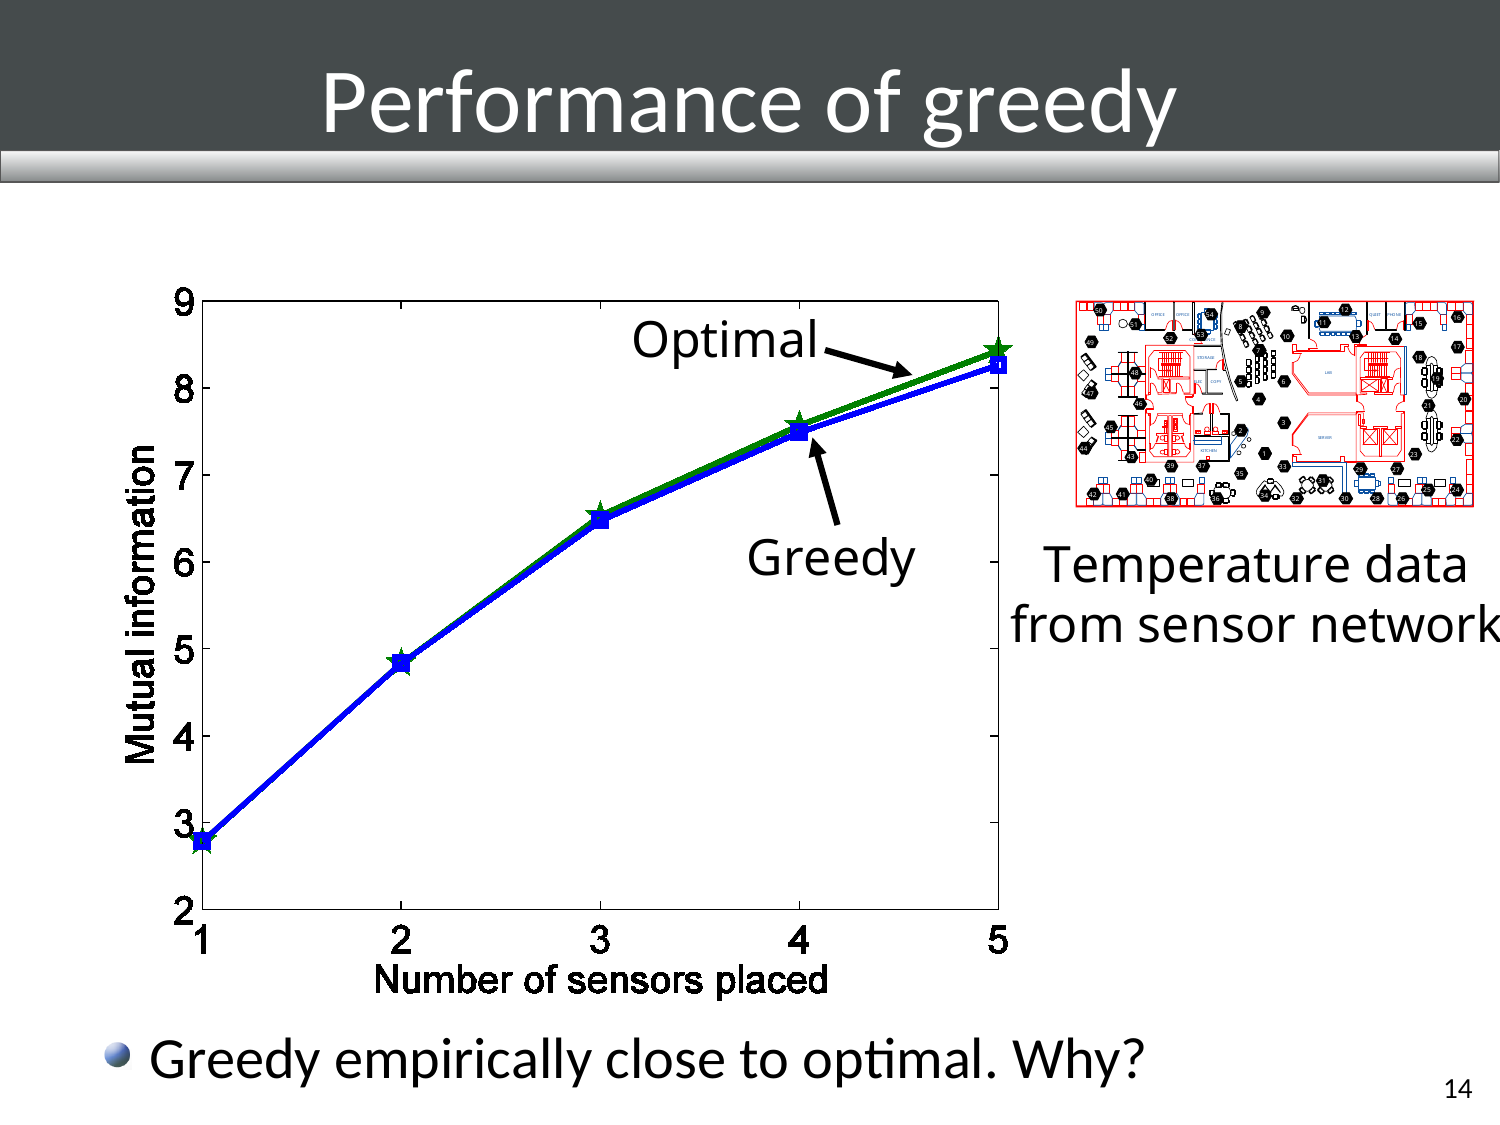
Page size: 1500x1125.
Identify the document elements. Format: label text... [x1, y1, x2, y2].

text_box [988, 925, 1008, 954]
text_box [174, 635, 194, 664]
text_box [132, 466, 155, 486]
text_box [132, 446, 154, 463]
text_box [174, 374, 194, 403]
text_box [458, 964, 477, 994]
text_box [132, 576, 155, 595]
text_box Optimal [616, 299, 835, 376]
text_box [568, 972, 586, 994]
text_box [631, 972, 649, 994]
text_box [133, 681, 154, 698]
text_box [173, 722, 194, 751]
text_box [132, 561, 154, 572]
text_box [174, 336, 1013, 854]
text_box [174, 548, 194, 577]
text_box [174, 895, 193, 925]
text_box [739, 964, 743, 993]
text_box [545, 964, 558, 993]
text_box [126, 701, 155, 711]
text_box Greedy [731, 517, 932, 594]
text_box [376, 964, 398, 993]
text_box [809, 964, 827, 994]
text_box [132, 508, 155, 527]
text_box [746, 972, 766, 994]
text_box [125, 735, 154, 763]
text_box [133, 714, 154, 731]
picture [1074, 299, 1476, 509]
text_box [502, 972, 513, 993]
text_box [611, 972, 628, 993]
text_box [590, 924, 610, 954]
text_box [674, 972, 703, 994]
text_box [132, 631, 154, 636]
list Greedy empirically close to optimal. Why? [87, 1012, 1450, 1119]
text_box [175, 461, 194, 490]
text_box [478, 972, 498, 994]
text_box [124, 595, 154, 607]
text_box [391, 924, 411, 954]
text_box [651, 972, 670, 994]
text_box [424, 972, 454, 993]
text_box [132, 489, 154, 493]
text_box [403, 972, 420, 994]
title Performance of greedy [137, 32, 1363, 158]
text_box [132, 610, 154, 627]
text_box [126, 495, 155, 506]
text_box [125, 650, 154, 655]
text_box [588, 972, 607, 994]
text_box [524, 972, 544, 994]
text_box <number> [1450, 1037, 1488, 1113]
text_box [132, 530, 154, 560]
text_box Temperature data from sensor network [995, 524, 1500, 661]
text_box [717, 972, 736, 1001]
text_box [768, 972, 807, 994]
text_box [195, 924, 206, 954]
text_box [174, 287, 194, 316]
text_box [132, 658, 155, 678]
text_box [788, 925, 809, 954]
